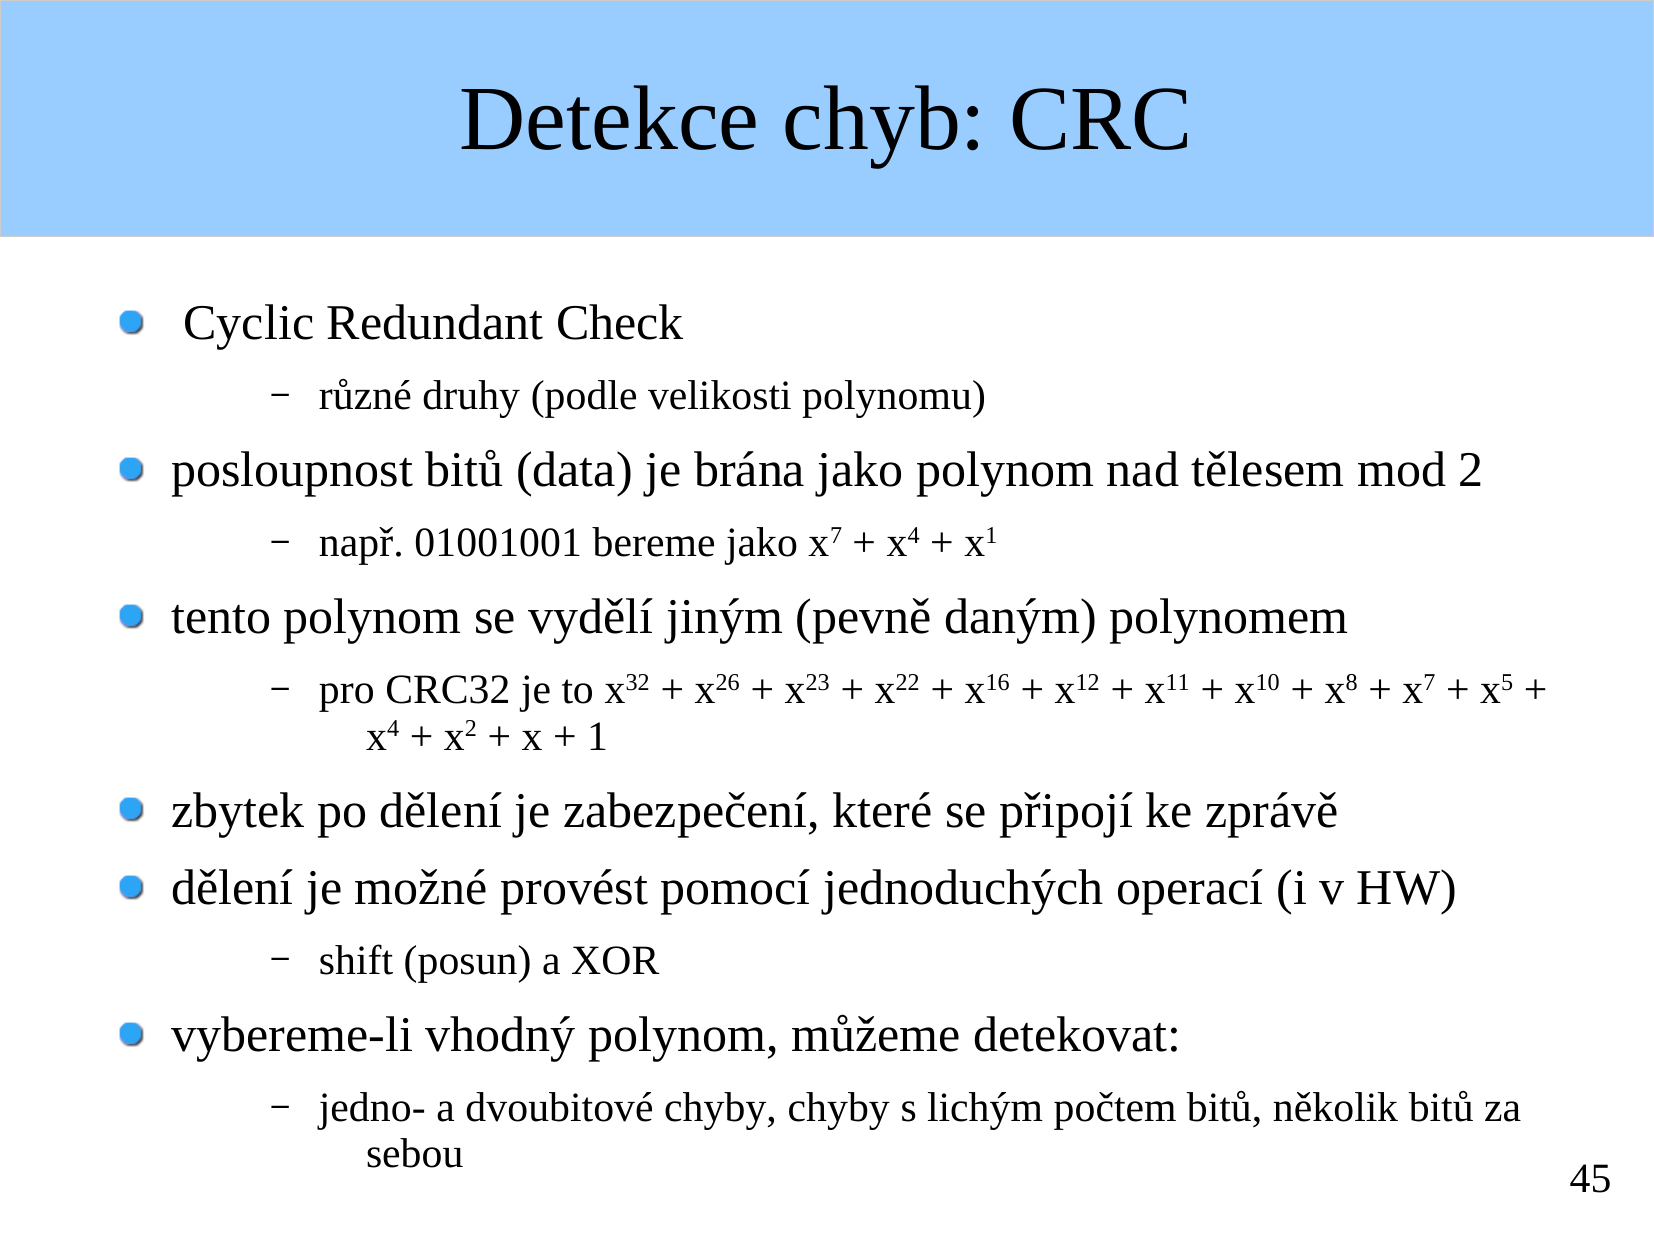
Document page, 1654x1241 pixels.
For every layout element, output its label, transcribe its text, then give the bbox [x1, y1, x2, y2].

title Detekce chyb: CRC [0, 0, 1654, 237]
list Cyclic Redundant Check různé druhy (podle velikosti polynomu) posloupnost bitů (data) je brána jako polynom nad tělesem mod 2 např. 01001001 bereme jako x7 + x4 + x1 tento polynom se vydělí jiným (pevně daným) polynomem pro CRC32 je to x32 + x26 + x23 + x22 + x16 + x12 + x11 + x10 + x8 + x7 + x5 + x4 + x2 + x + 1 zbytek po dělení je zabezpečení, které se připojí ke zprávě dělení je možné provést pomocí jednoduchých operací (i v HW) shift (posun) a XOR vybereme-li vhodný polynom, můžeme detekovat: jedno- a dvoubitové chyby, chyby s lichým počtem bitů, několik bitů za sebou [82, 295, 1565, 1191]
